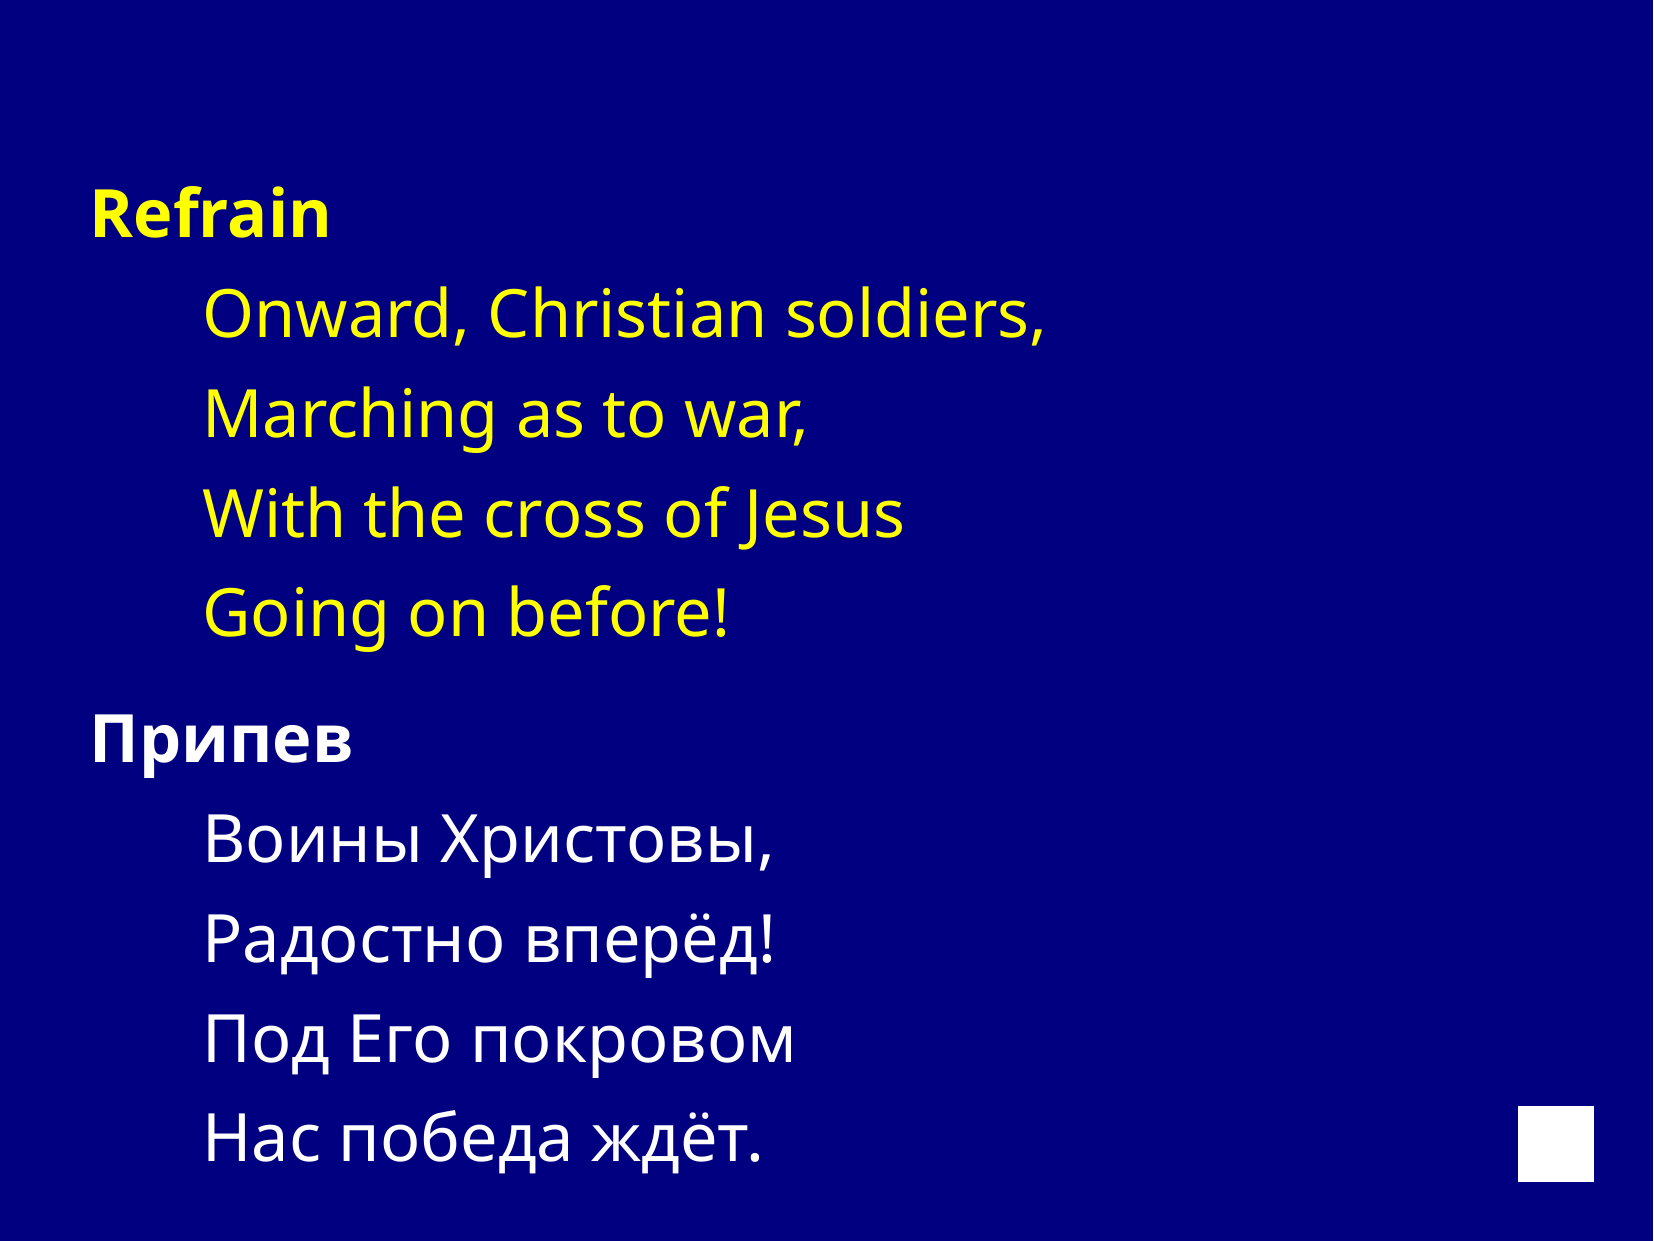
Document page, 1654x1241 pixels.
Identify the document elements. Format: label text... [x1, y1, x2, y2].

text_box Refrain Onward, Christian soldiers, Marching as to war, With the cross of Jesus Going on before! [75, 150, 1576, 638]
text_box Припев Воины Христовы, Радостно вперёд! Под Его покровом Нас победа ждёт. [75, 675, 1576, 1163]
text_box [1518, 1106, 1594, 1182]
